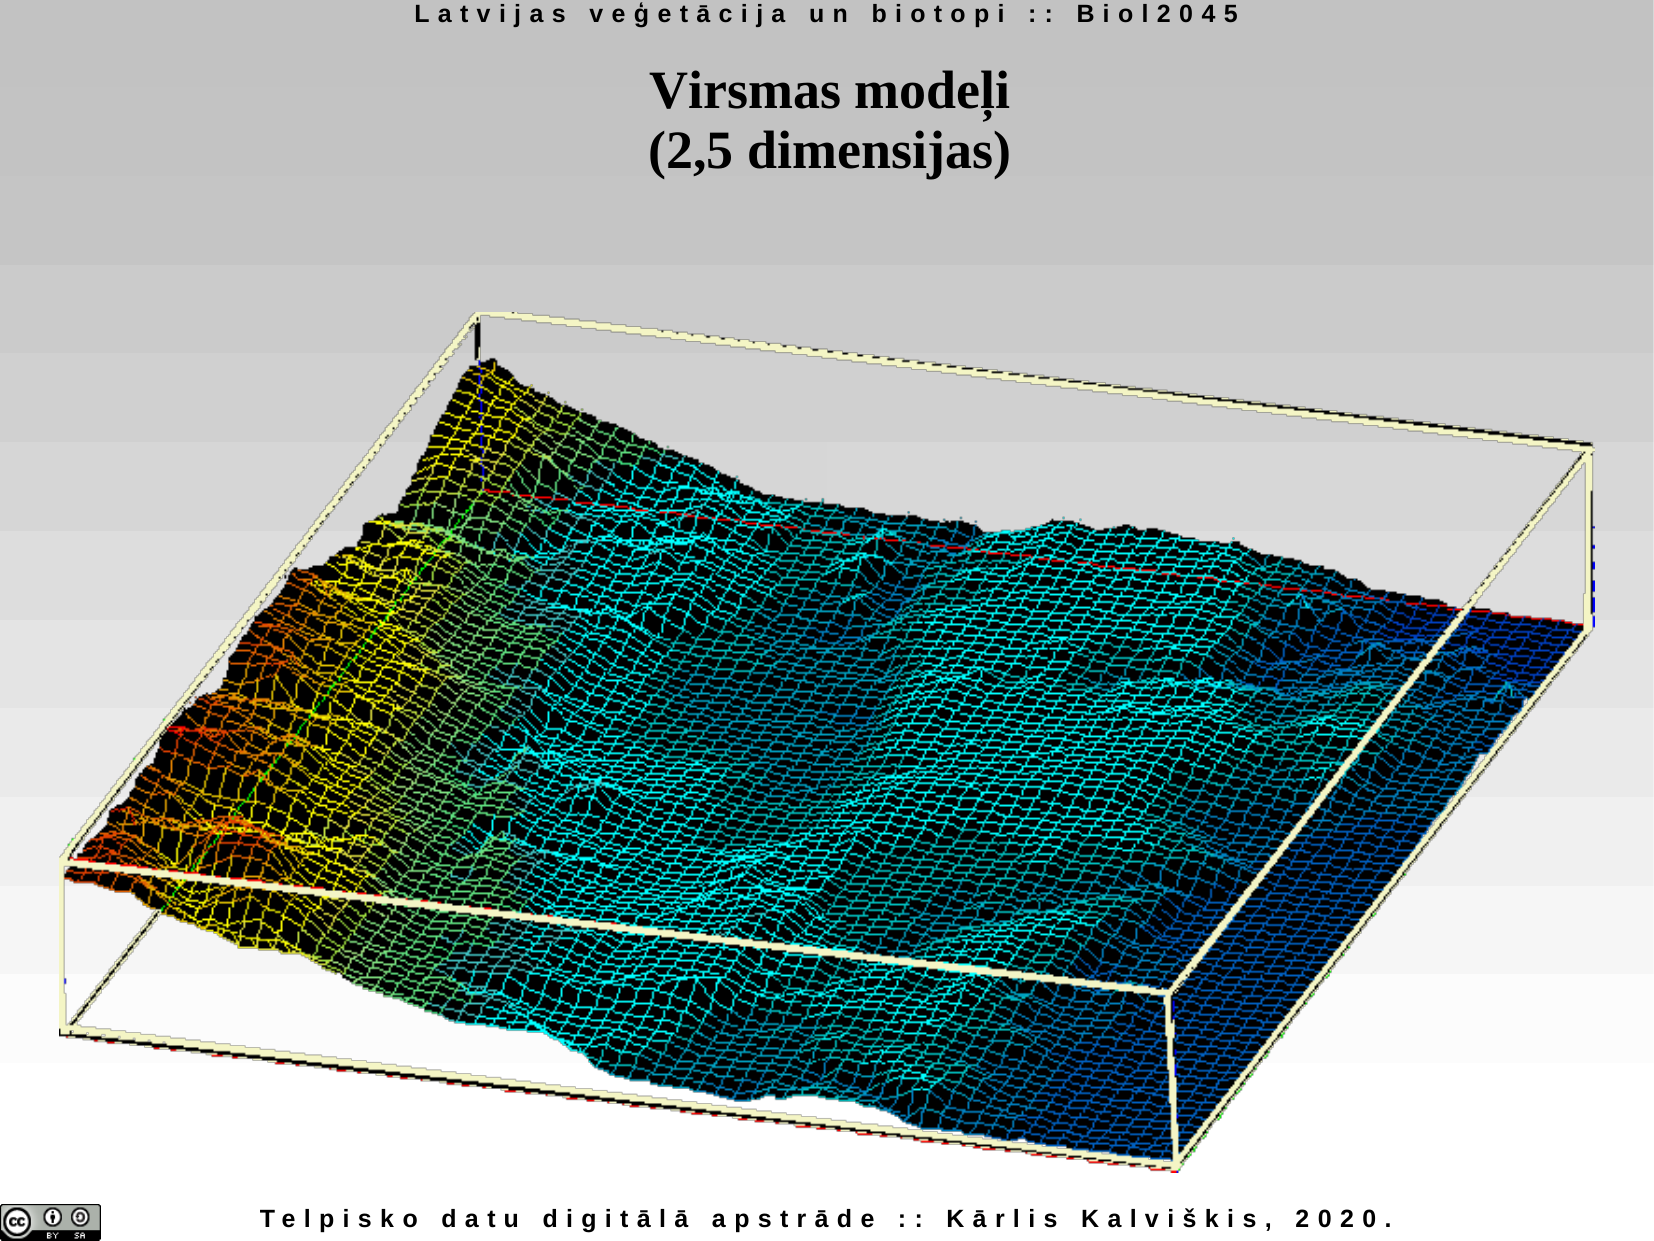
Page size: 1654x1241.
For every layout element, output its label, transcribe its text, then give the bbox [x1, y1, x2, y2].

picture [0, 0, 1654, 1241]
title Virsmas modeļi (2,5 dimensijas) [34, 61, 1626, 296]
